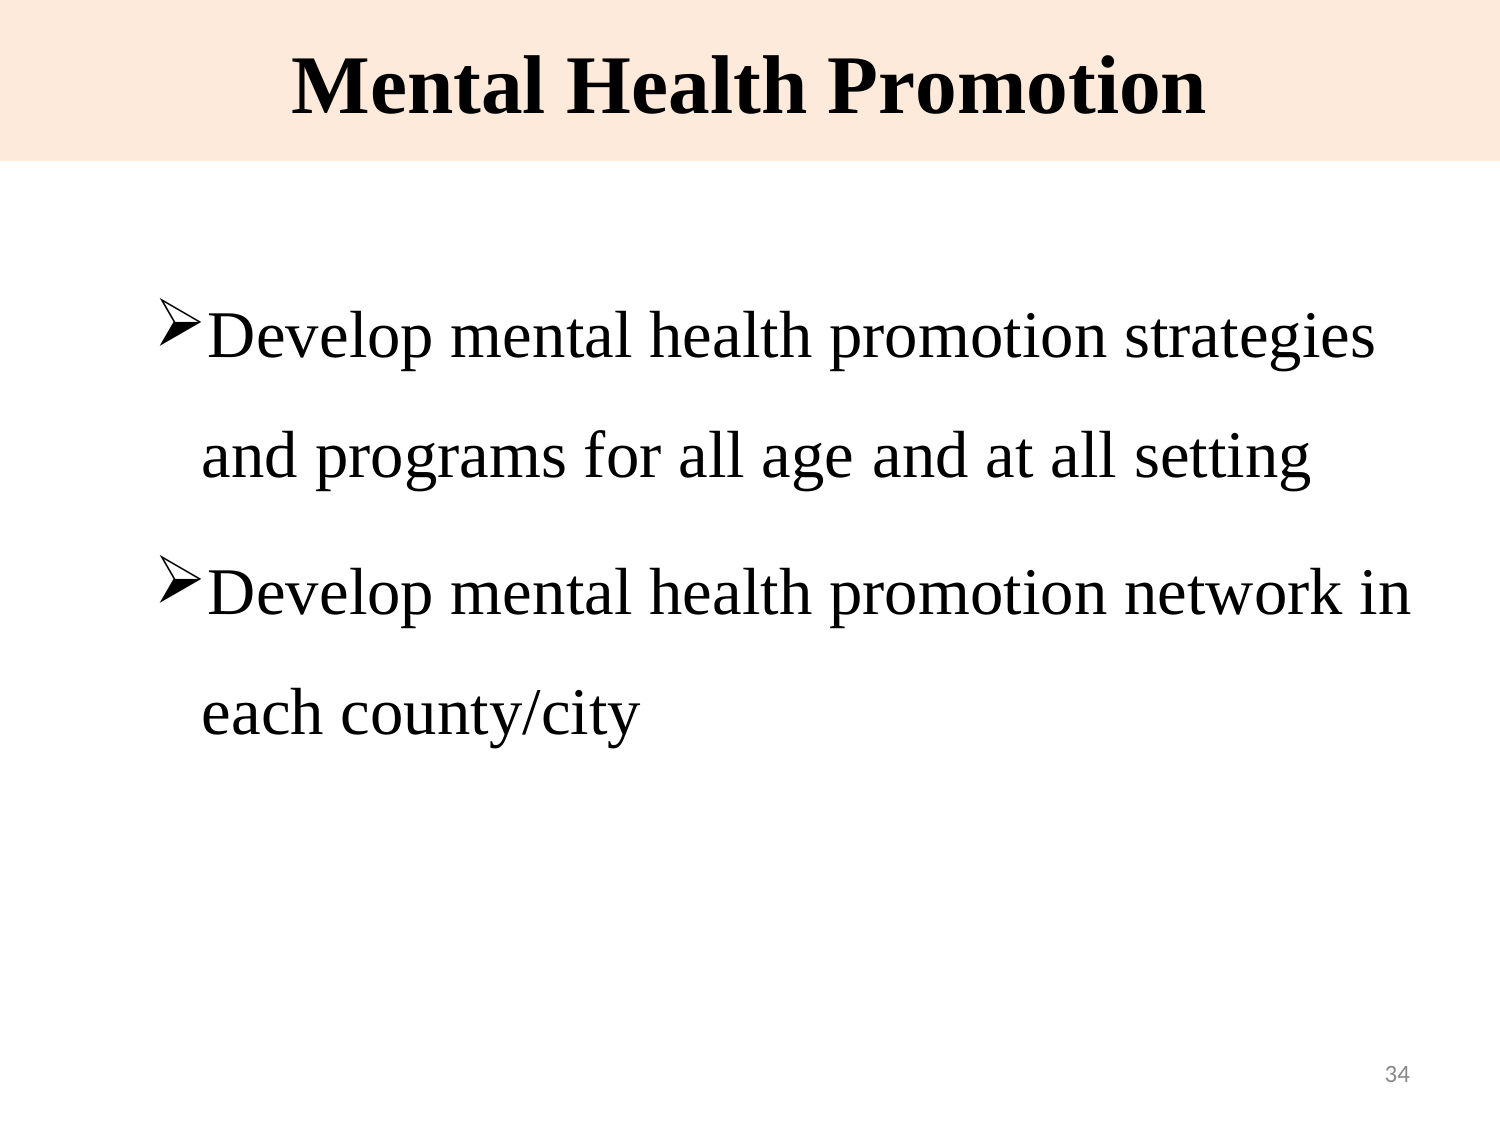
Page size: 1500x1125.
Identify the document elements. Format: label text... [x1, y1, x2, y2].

text_box <編號> [1074, 1042, 1426, 1103]
list Develop mental health promotion strategies and programs for all age and at all setting Develop mental health promotion network in each county/city [64, 125, 1459, 876]
title Mental Health Promotion [0, 0, 1500, 161]
